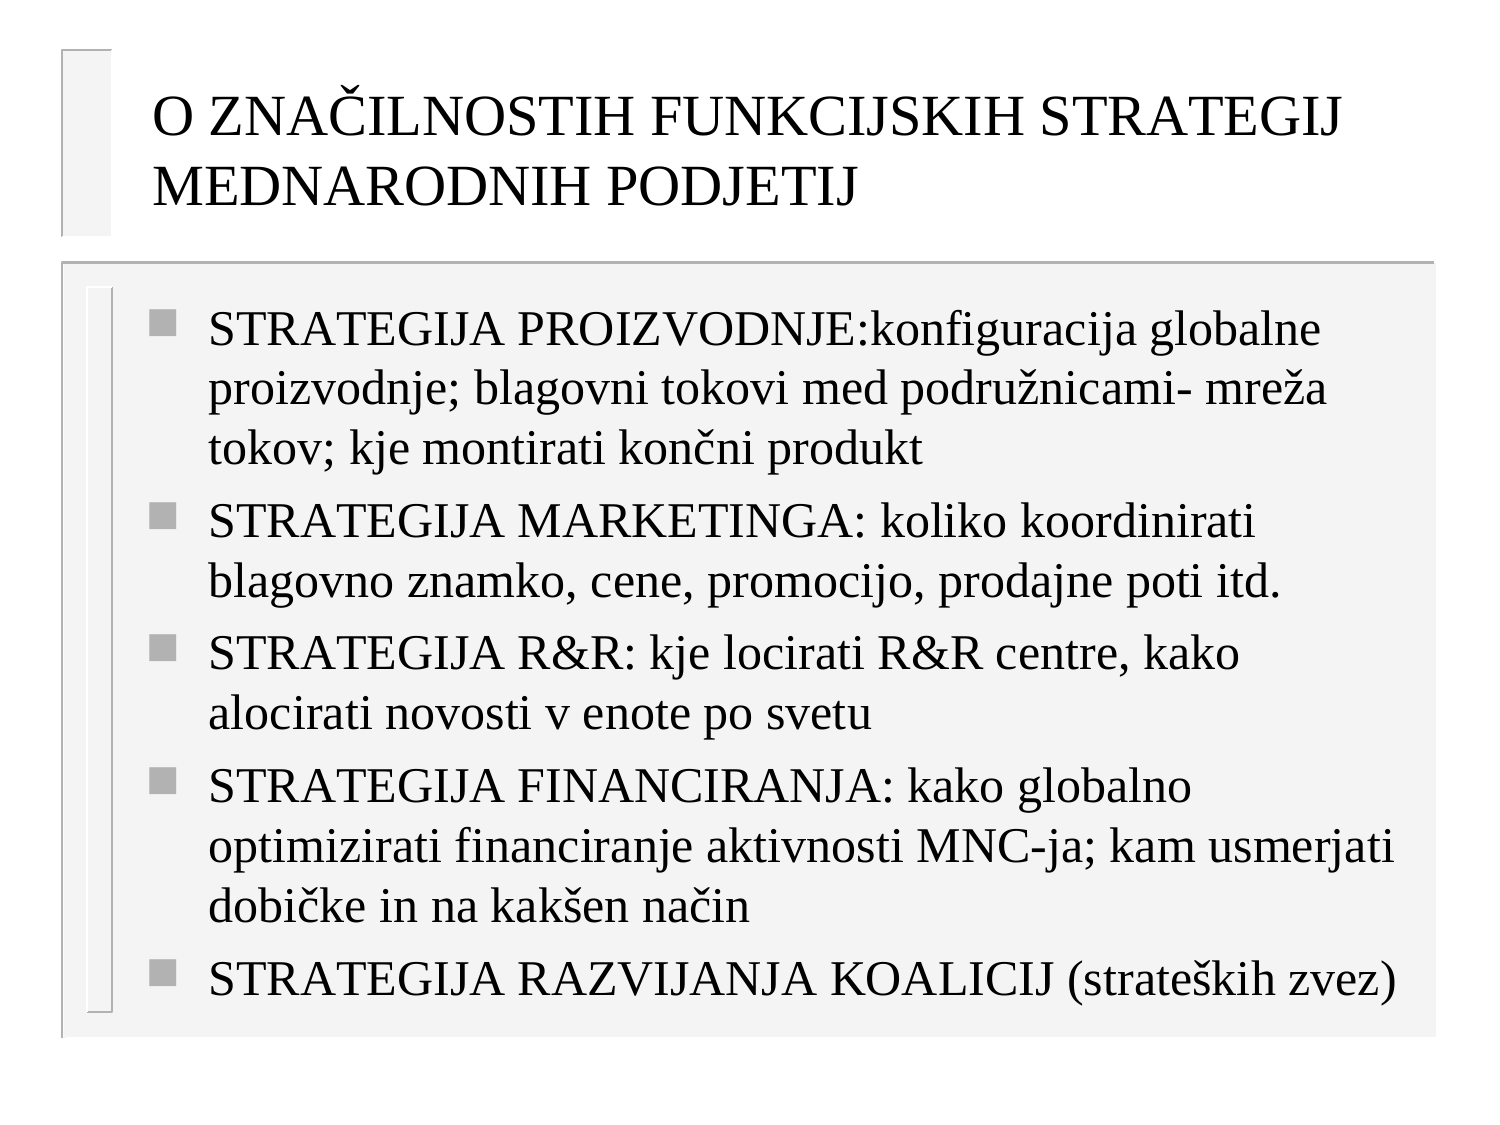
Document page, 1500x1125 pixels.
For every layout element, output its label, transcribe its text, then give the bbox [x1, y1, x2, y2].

title O ZNAČILNOSTIH FUNKCIJSKIH STRATEGIJ MEDNARODNIH PODJETIJ [137, 56, 1413, 238]
list STRATEGIJA PROIZVODNJE:konfiguracija globalne proizvodnje; blagovni tokovi med podružnicami- mreža tokov; kje montirati končni produkt STRATEGIJA MARKETINGA: koliko koordinirati blagovno znamko, cene, promocijo, prodajne poti itd. STRATEGIJA R&R: kje locirati R&R centre, kako alocirati novosti v enote po svetu STRATEGIJA FINANCIRANJA: kako globalno optimizirati financiranje aktivnosti MNC-ja; kam usmerjati dobičke in na kakšen način STRATEGIJA RAZVIJANJA KOALICIJ (strateških zvez) [137, 287, 1413, 1073]
